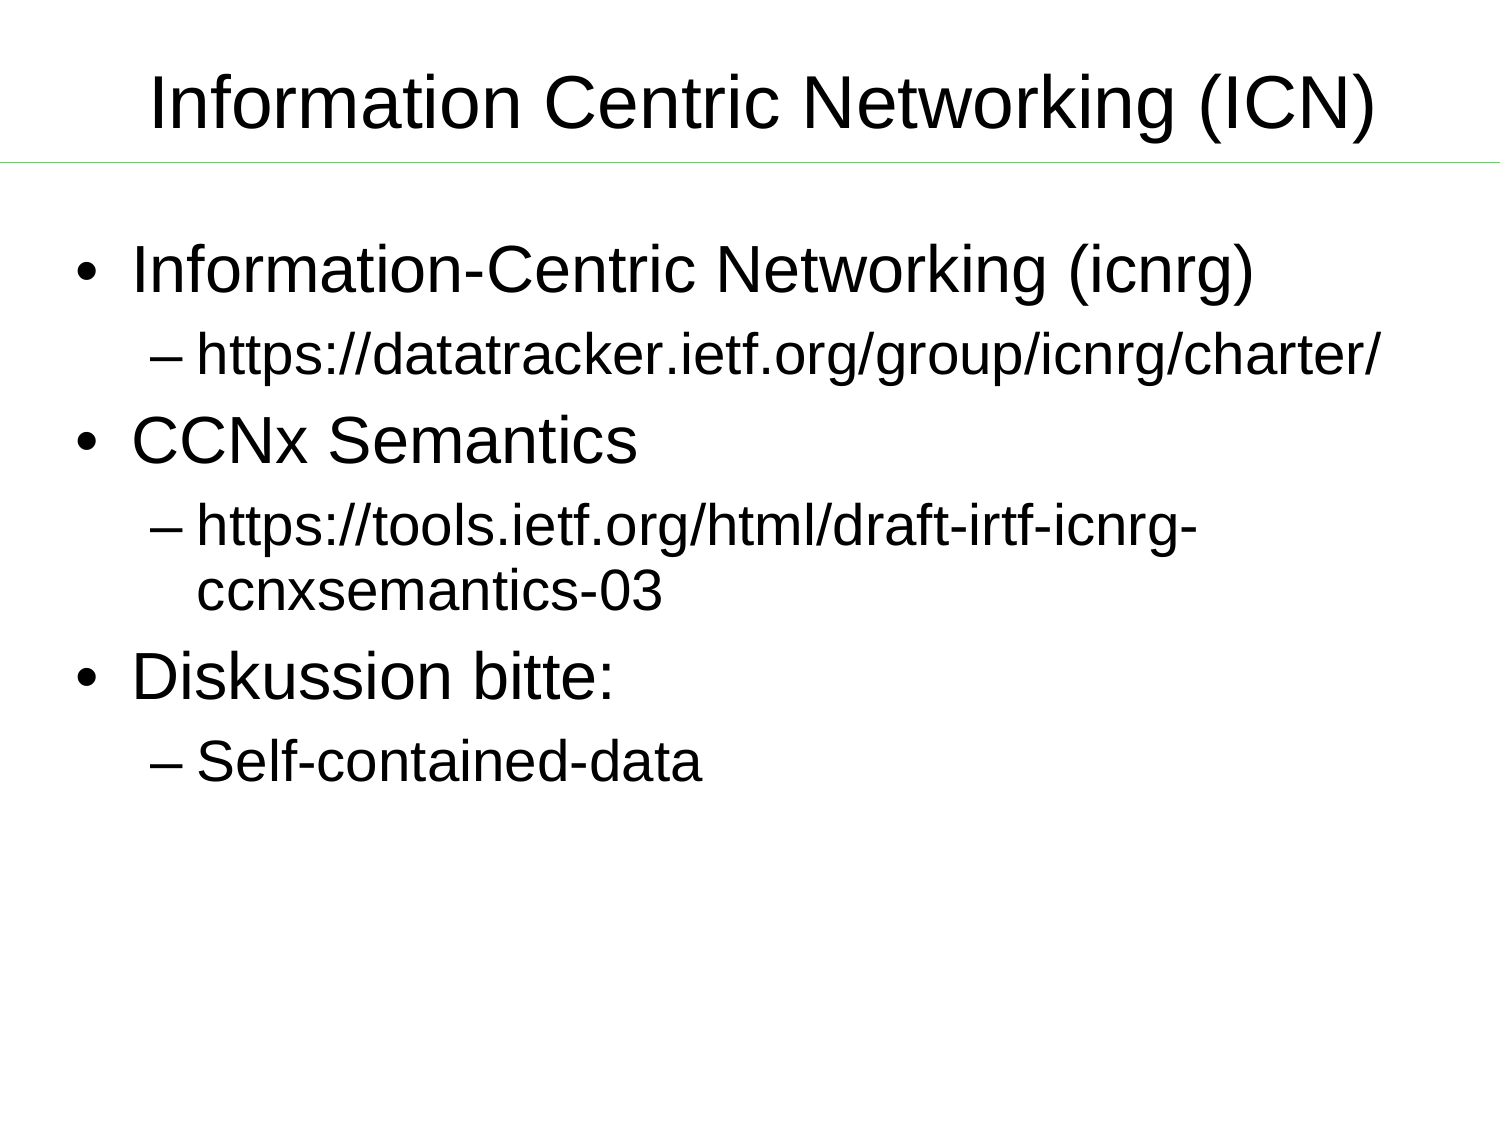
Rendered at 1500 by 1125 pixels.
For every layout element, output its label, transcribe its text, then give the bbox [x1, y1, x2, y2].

list Information-Centric Networking (icnrg) https://datatracker.ietf.org/group/icnrg/charter/ CCNx Semantics https://tools.ietf.org/html/draft-irtf-icnrg-ccnxsemantics-03 Diskussion bitte: Self-contained-data [75, 232, 1426, 886]
title Information Centric Networking (ICN) [75, 49, 1426, 156]
